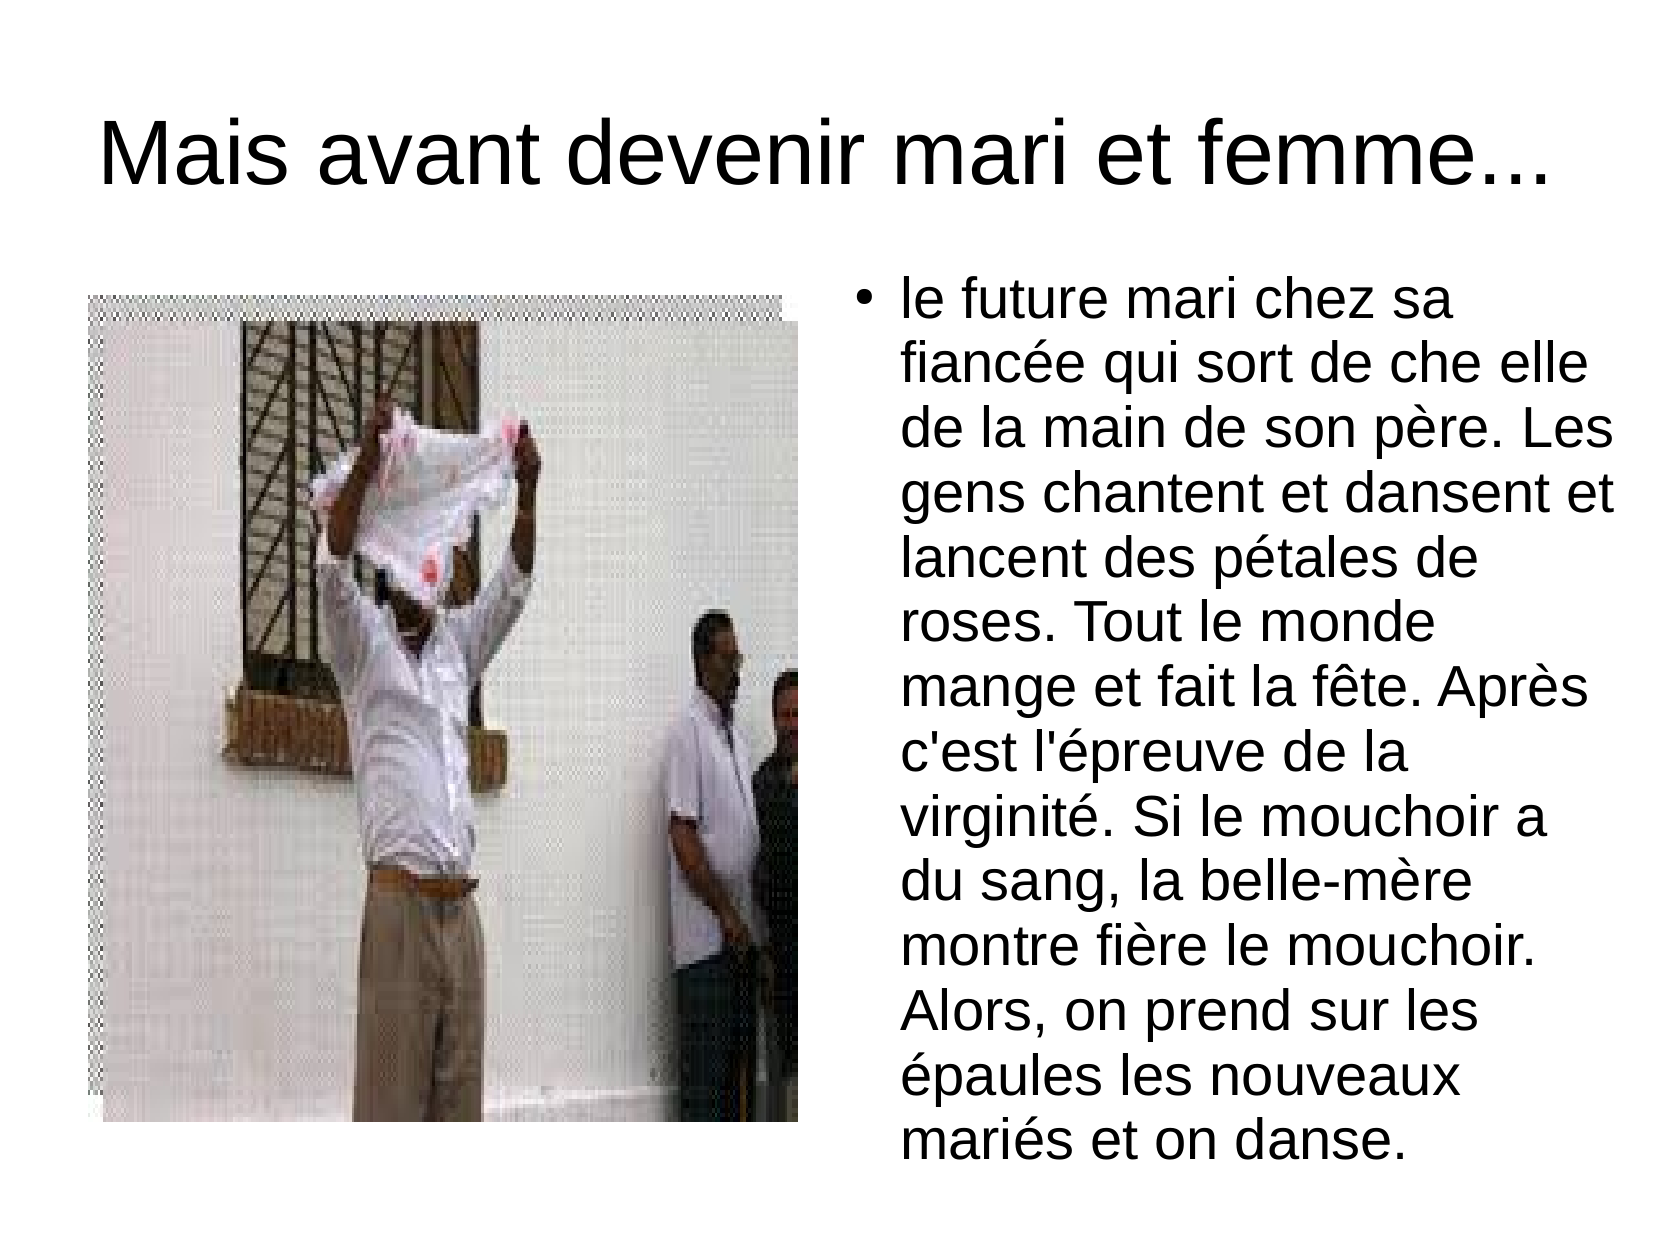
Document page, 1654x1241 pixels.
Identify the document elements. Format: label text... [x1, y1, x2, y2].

list le future mari chez sa fiancée qui sort de che elle de la main de son père. Les gens chantent et dansent et lancent des pétales de roses. Tout le monde mange et fait la fête. Après c'est l'épreuve de la virginité. Si le mouchoir a du sang, la belle-mère montre fière le mouchoir. Alors, on prend sur les épaules les nouveaux mariés et on danse. [838, 265, 1625, 1241]
title Mais avant devenir mari et femme... [82, 56, 1571, 250]
picture [82, 290, 809, 1123]
